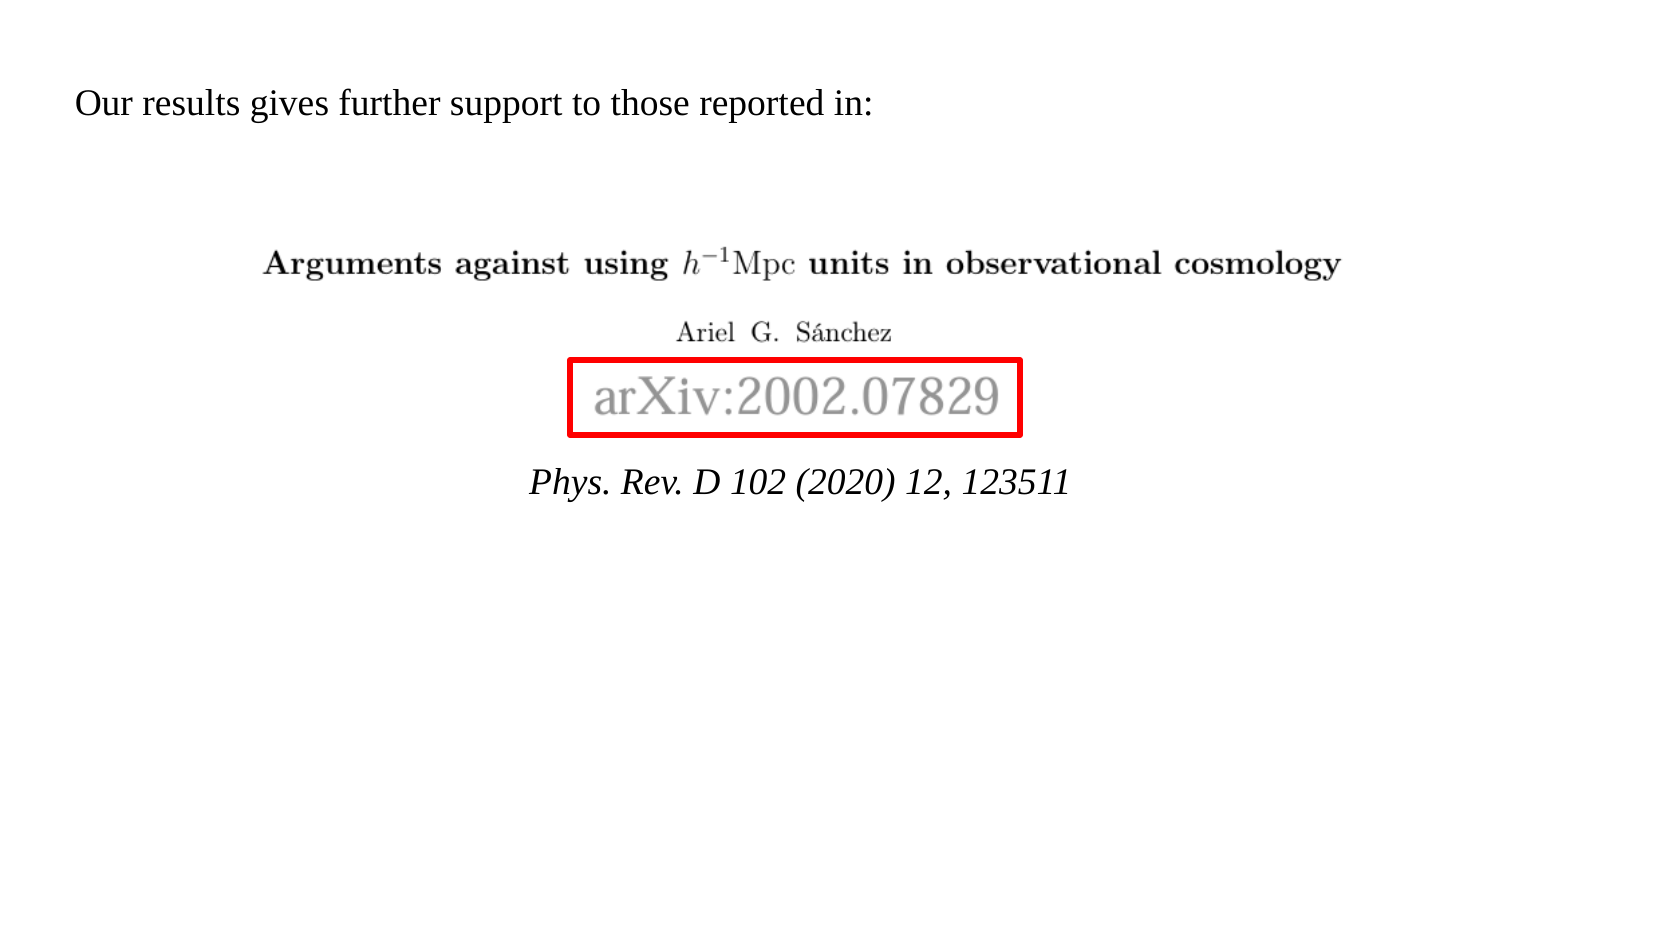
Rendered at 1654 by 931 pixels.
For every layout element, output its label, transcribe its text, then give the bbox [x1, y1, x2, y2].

text_box Phys. Rev. D 102 (2020) 12, 123511 [503, 453, 1126, 511]
text_box [570, 360, 1021, 436]
picture [240, 239, 1396, 464]
text_box Our results gives further support to those reported in: [60, 75, 1111, 173]
